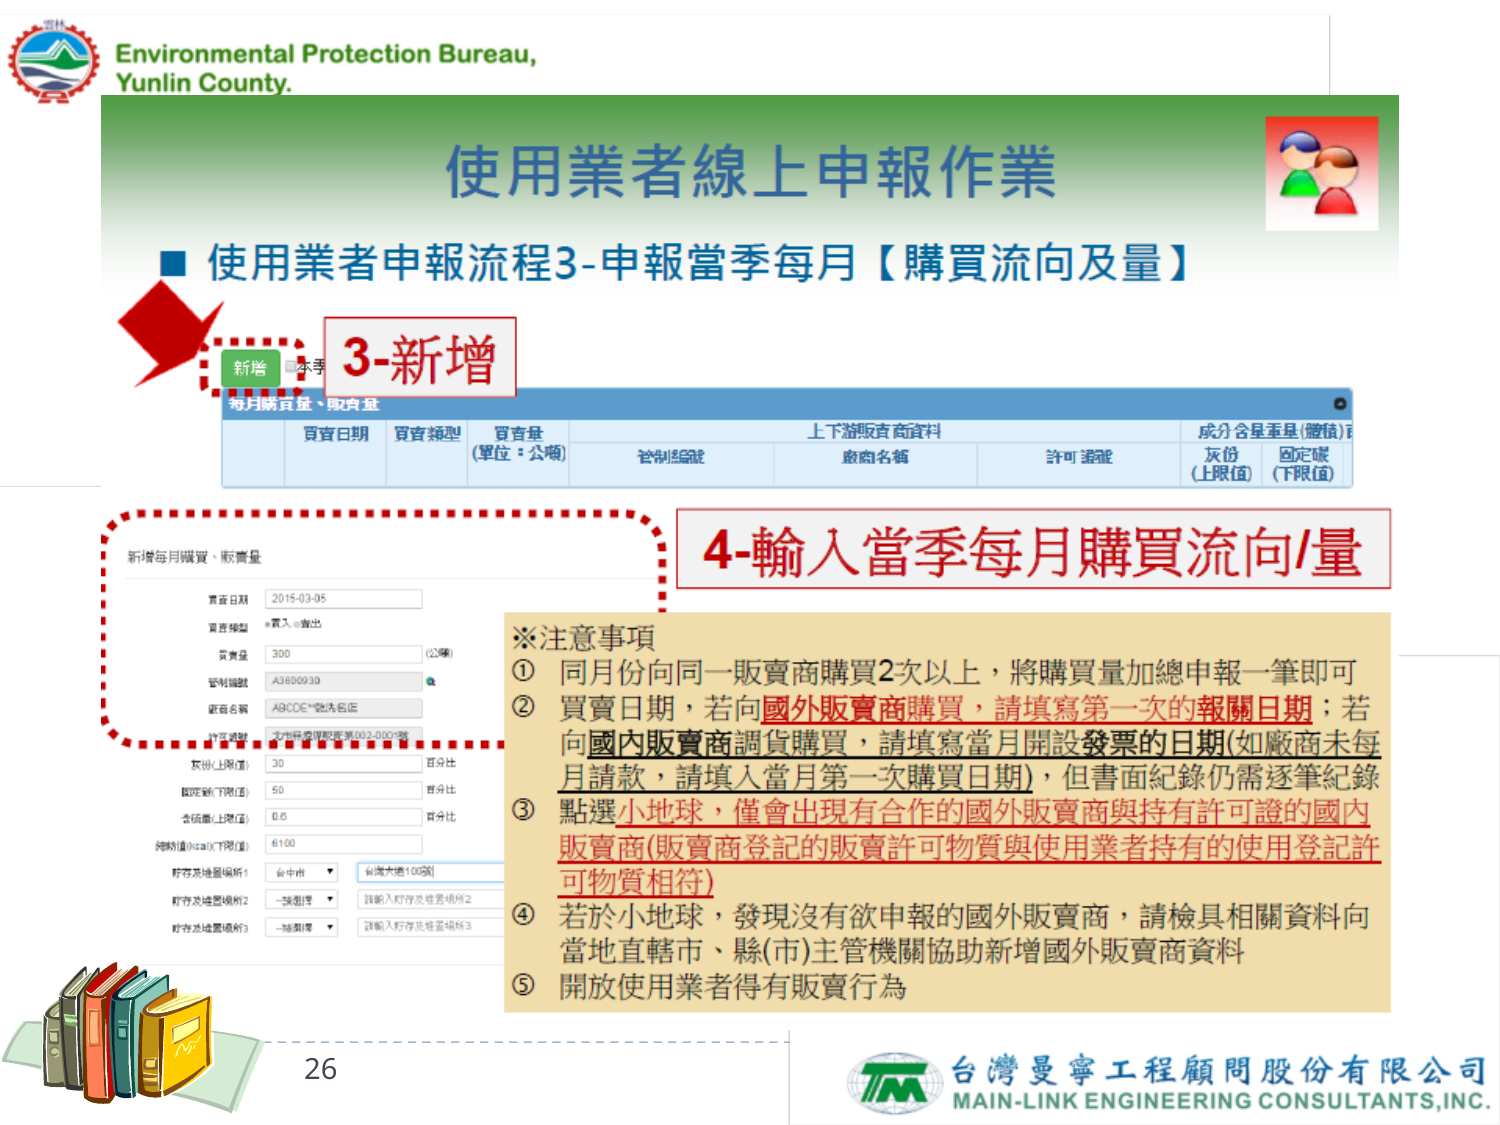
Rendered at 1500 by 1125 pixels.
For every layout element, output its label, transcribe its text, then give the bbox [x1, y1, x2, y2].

slide_number <編號> [289, 1042, 426, 1103]
picture [0, 0, 1500, 1125]
